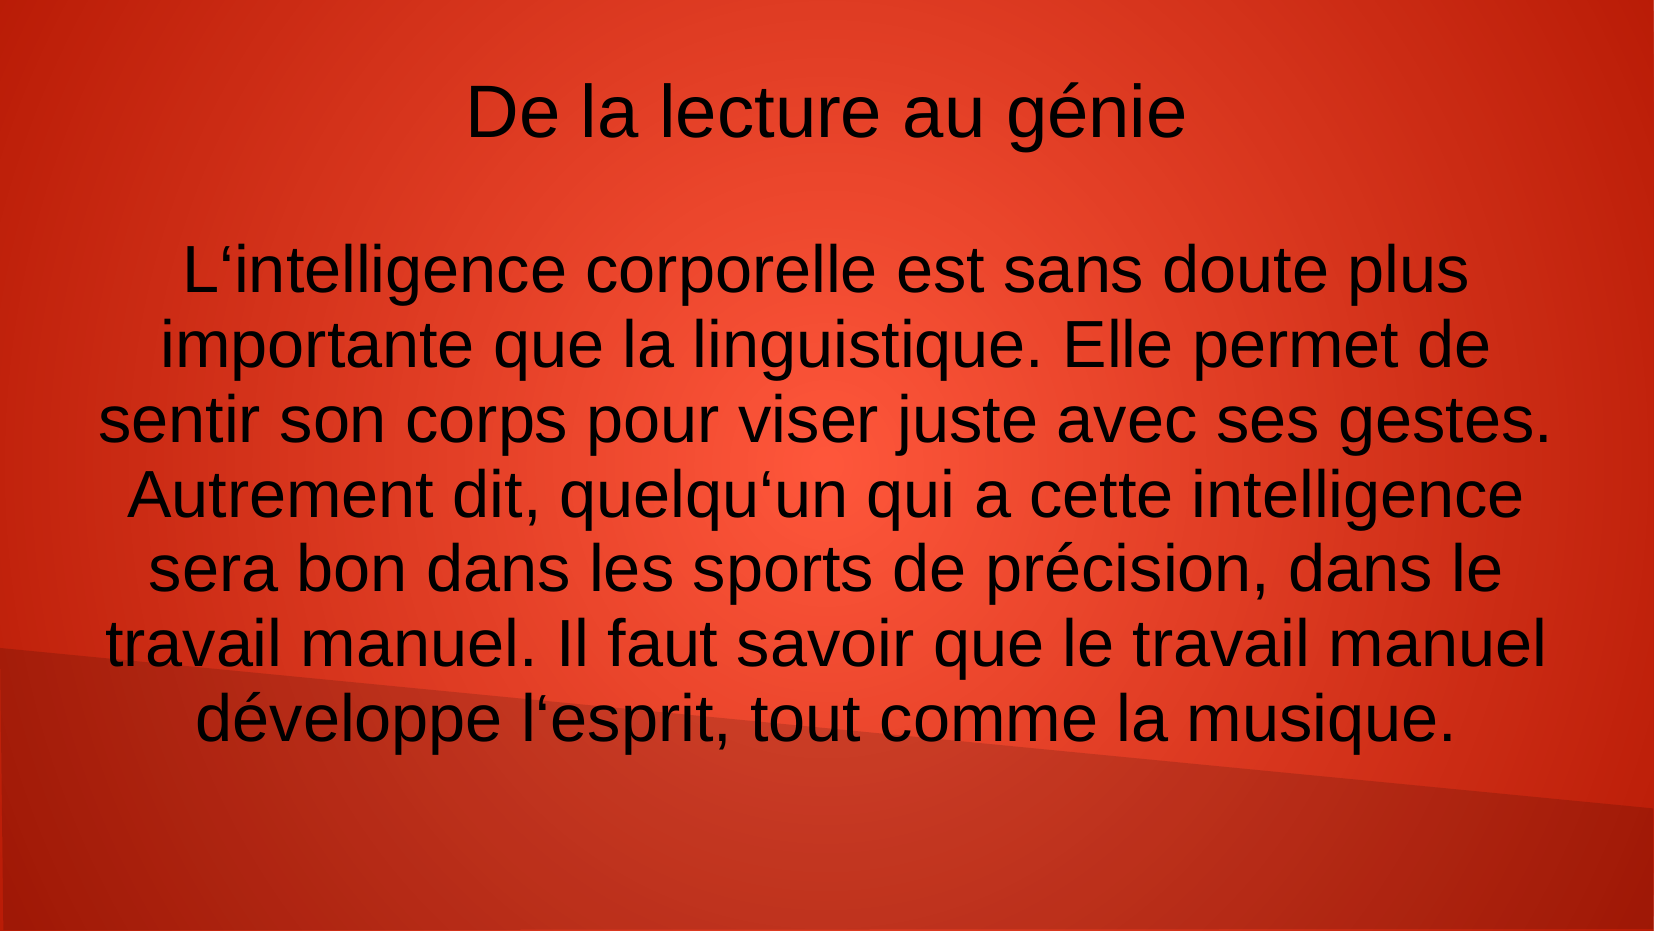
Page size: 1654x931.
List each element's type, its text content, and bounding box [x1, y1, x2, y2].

subtitle L‘intelligence corporelle est sans doute plus importante que la linguistique. Elle permet de sentir son corps pour viser juste avec ses gestes. Autrement dit, quelqu‘un qui a cette intelligence sera bon dans les sports de précision, dans le travail manuel. Il faut savoir que le travail manuel développe l‘esprit, tout comme la musique. [82, 224, 1571, 764]
title De la lecture au génie [82, 35, 1571, 189]
